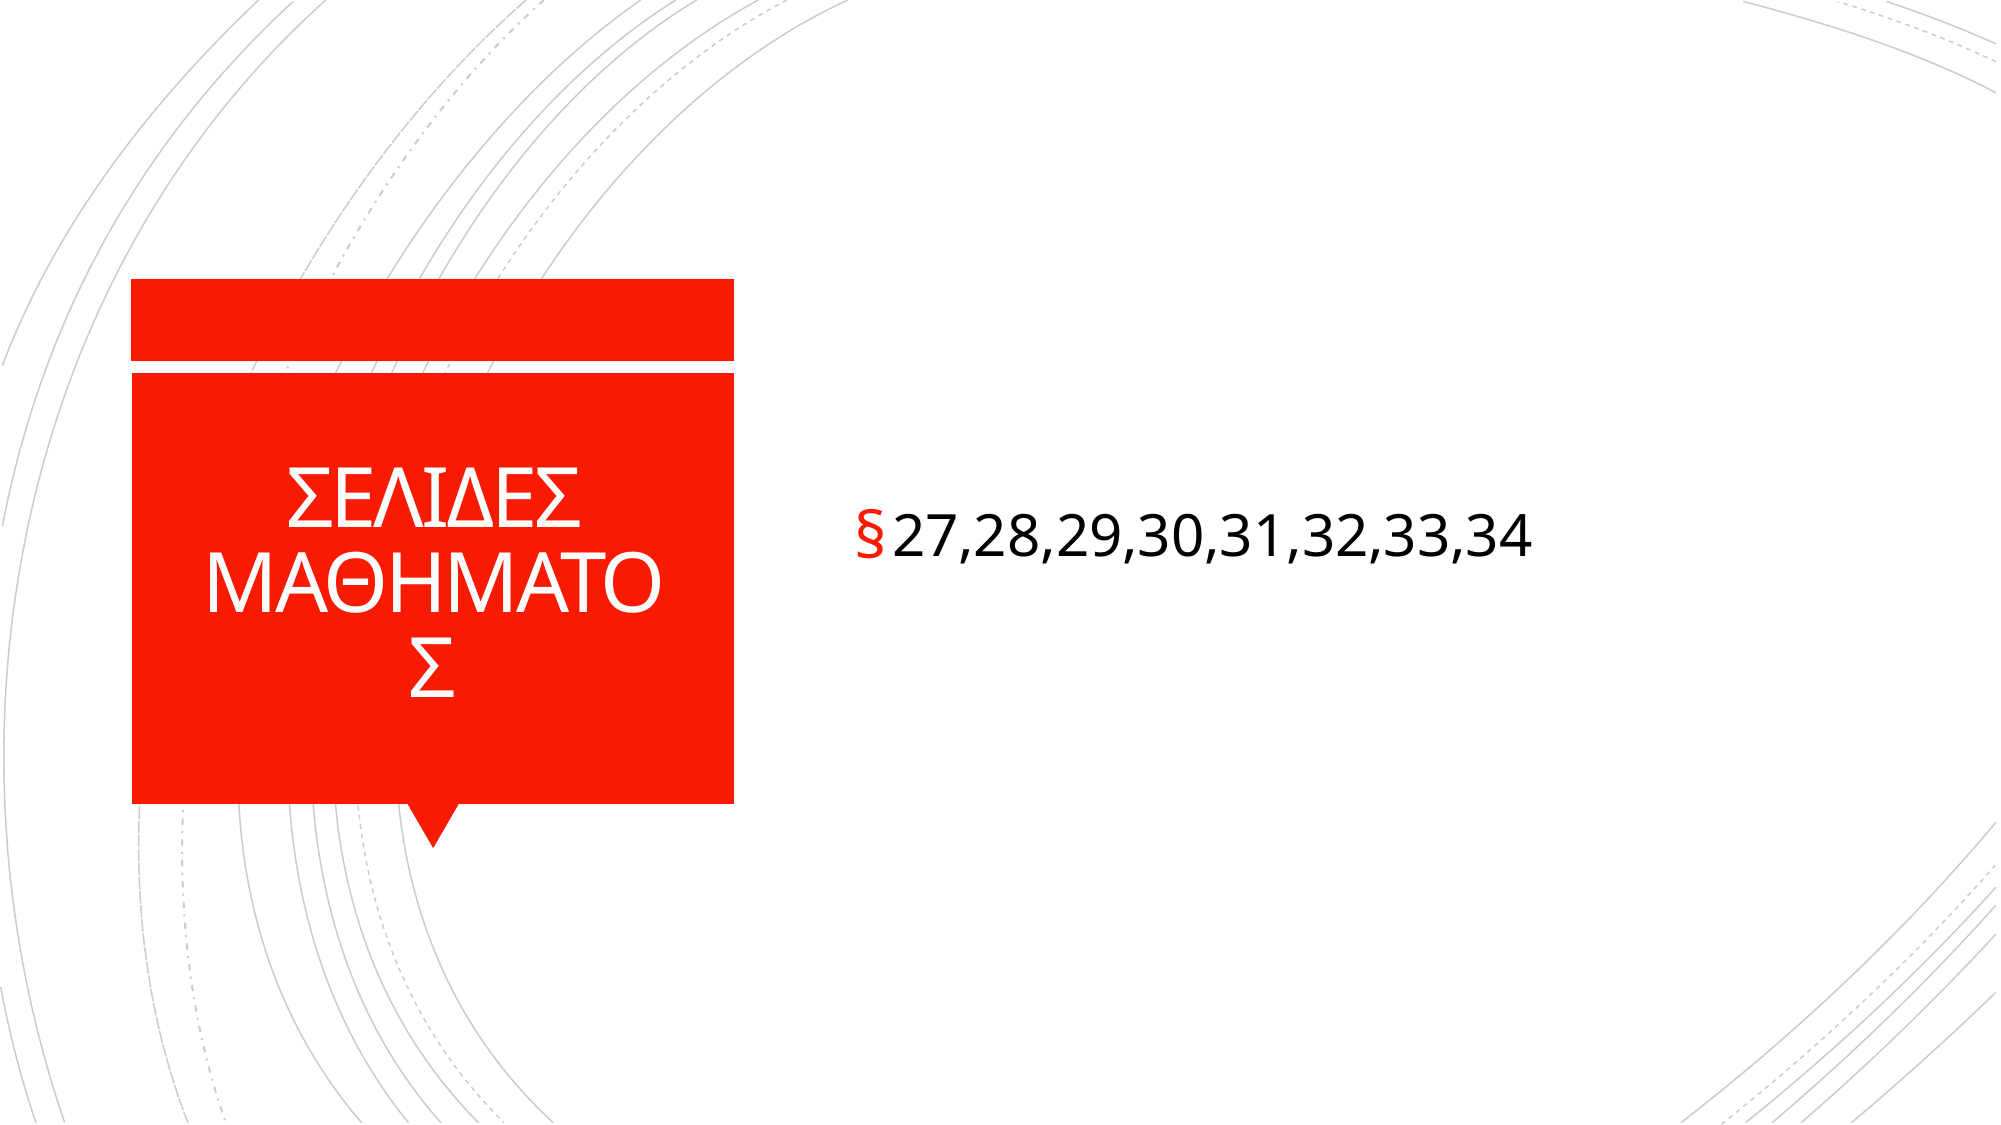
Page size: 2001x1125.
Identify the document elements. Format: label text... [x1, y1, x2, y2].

title ΣΕΛΙΔΕΣ ΜΑΘΗΜΑΤΟΣ [145, 385, 720, 789]
list 27,28,29,30,31,32,33,34 [839, 352, 1652, 701]
